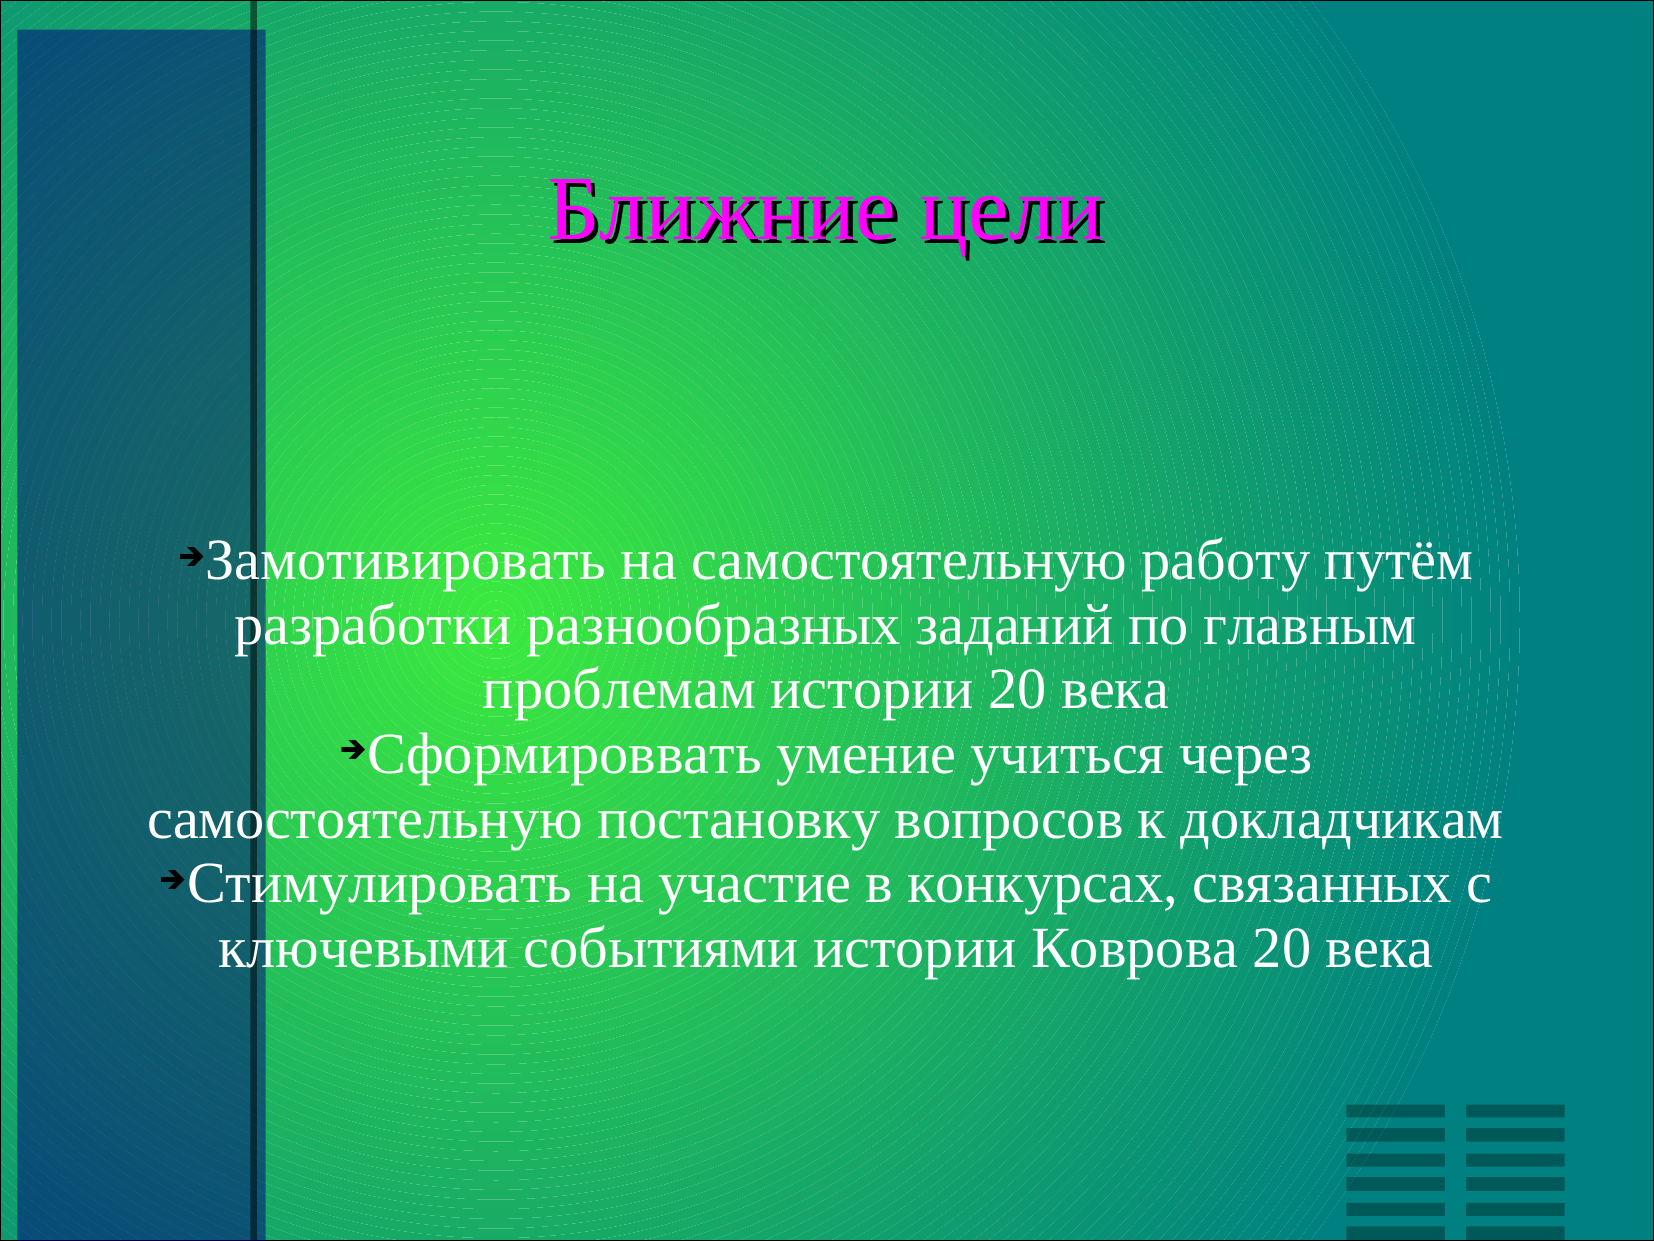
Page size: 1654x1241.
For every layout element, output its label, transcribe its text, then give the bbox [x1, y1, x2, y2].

title Ближние цели [119, 112, 1533, 305]
subtitle Замотивировать на самостоятельную работу путём разработки разнообразных заданий по главным проблемам истории 20 века Сформироввать умение учиться через самостоятельную постановку вопросов к докладчикам Стимулировать на участие в конкурсах, связанных с ключевыми событиями истории Коврова 20 века [119, 351, 1533, 1156]
